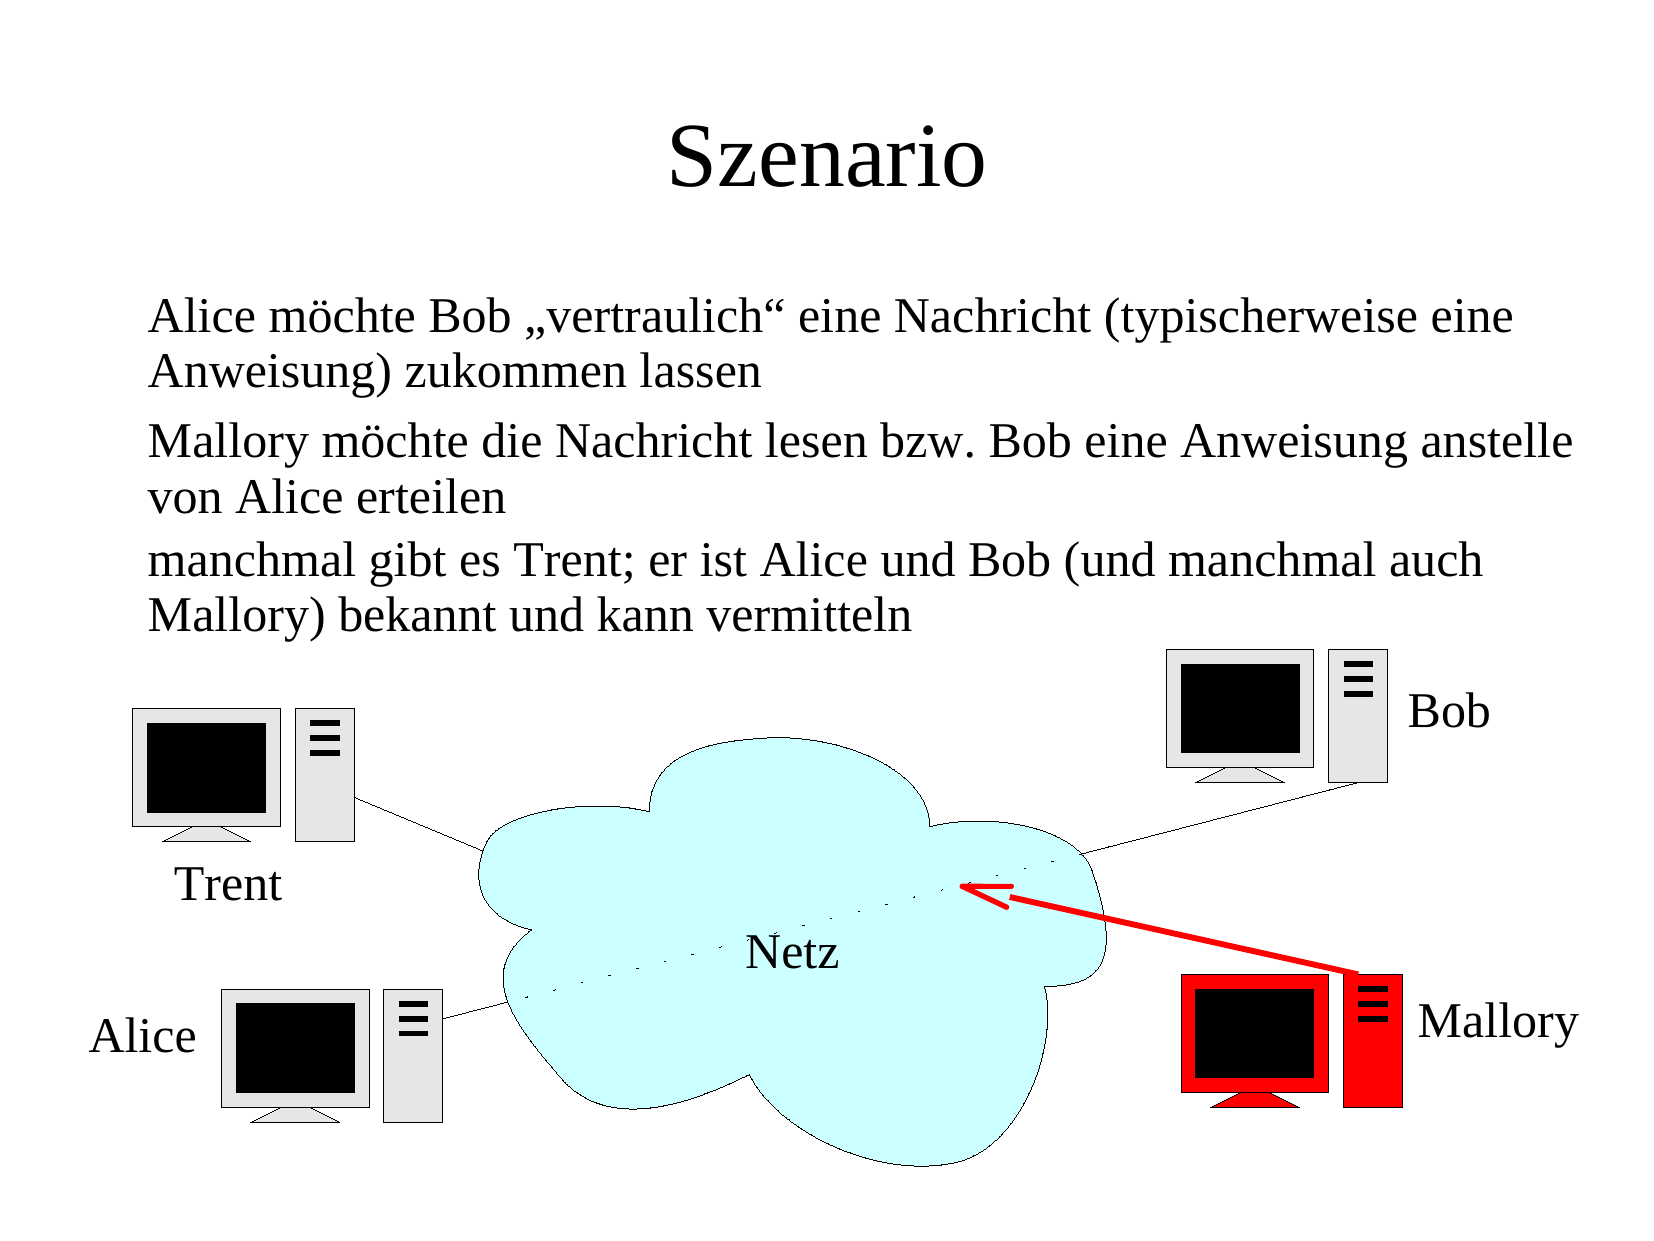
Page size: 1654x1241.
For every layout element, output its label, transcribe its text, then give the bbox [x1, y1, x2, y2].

text_box Mallory möchte die Nachricht lesen bzw. Bob eine Anweisung anstelle von Alice erteilen [147, 413, 1595, 524]
text_box Bob [1407, 682, 1492, 739]
text_box Mallory [1417, 992, 1580, 1049]
text_box Trent [173, 856, 283, 912]
title Szenario [121, 102, 1534, 311]
text_box [1343, 974, 1403, 1108]
text_box [295, 708, 355, 842]
text_box [1328, 649, 1388, 783]
text_box manchmal gibt es Trent; er ist Alice und Bob (und manchmal auch Mallory) bekannt und kann vermitteln [147, 531, 1595, 643]
text_box Netz [478, 737, 1107, 1167]
text_box [1181, 974, 1329, 1108]
text_box [132, 708, 281, 842]
text_box [221, 989, 370, 1123]
text_box [383, 989, 443, 1123]
text_box Alice möchte Bob „vertraulich“ eine Nachricht (typischerweise eine Anweisung) zukommen lassen [147, 288, 1595, 399]
text_box [1166, 649, 1314, 783]
text_box Alice [88, 1007, 198, 1063]
